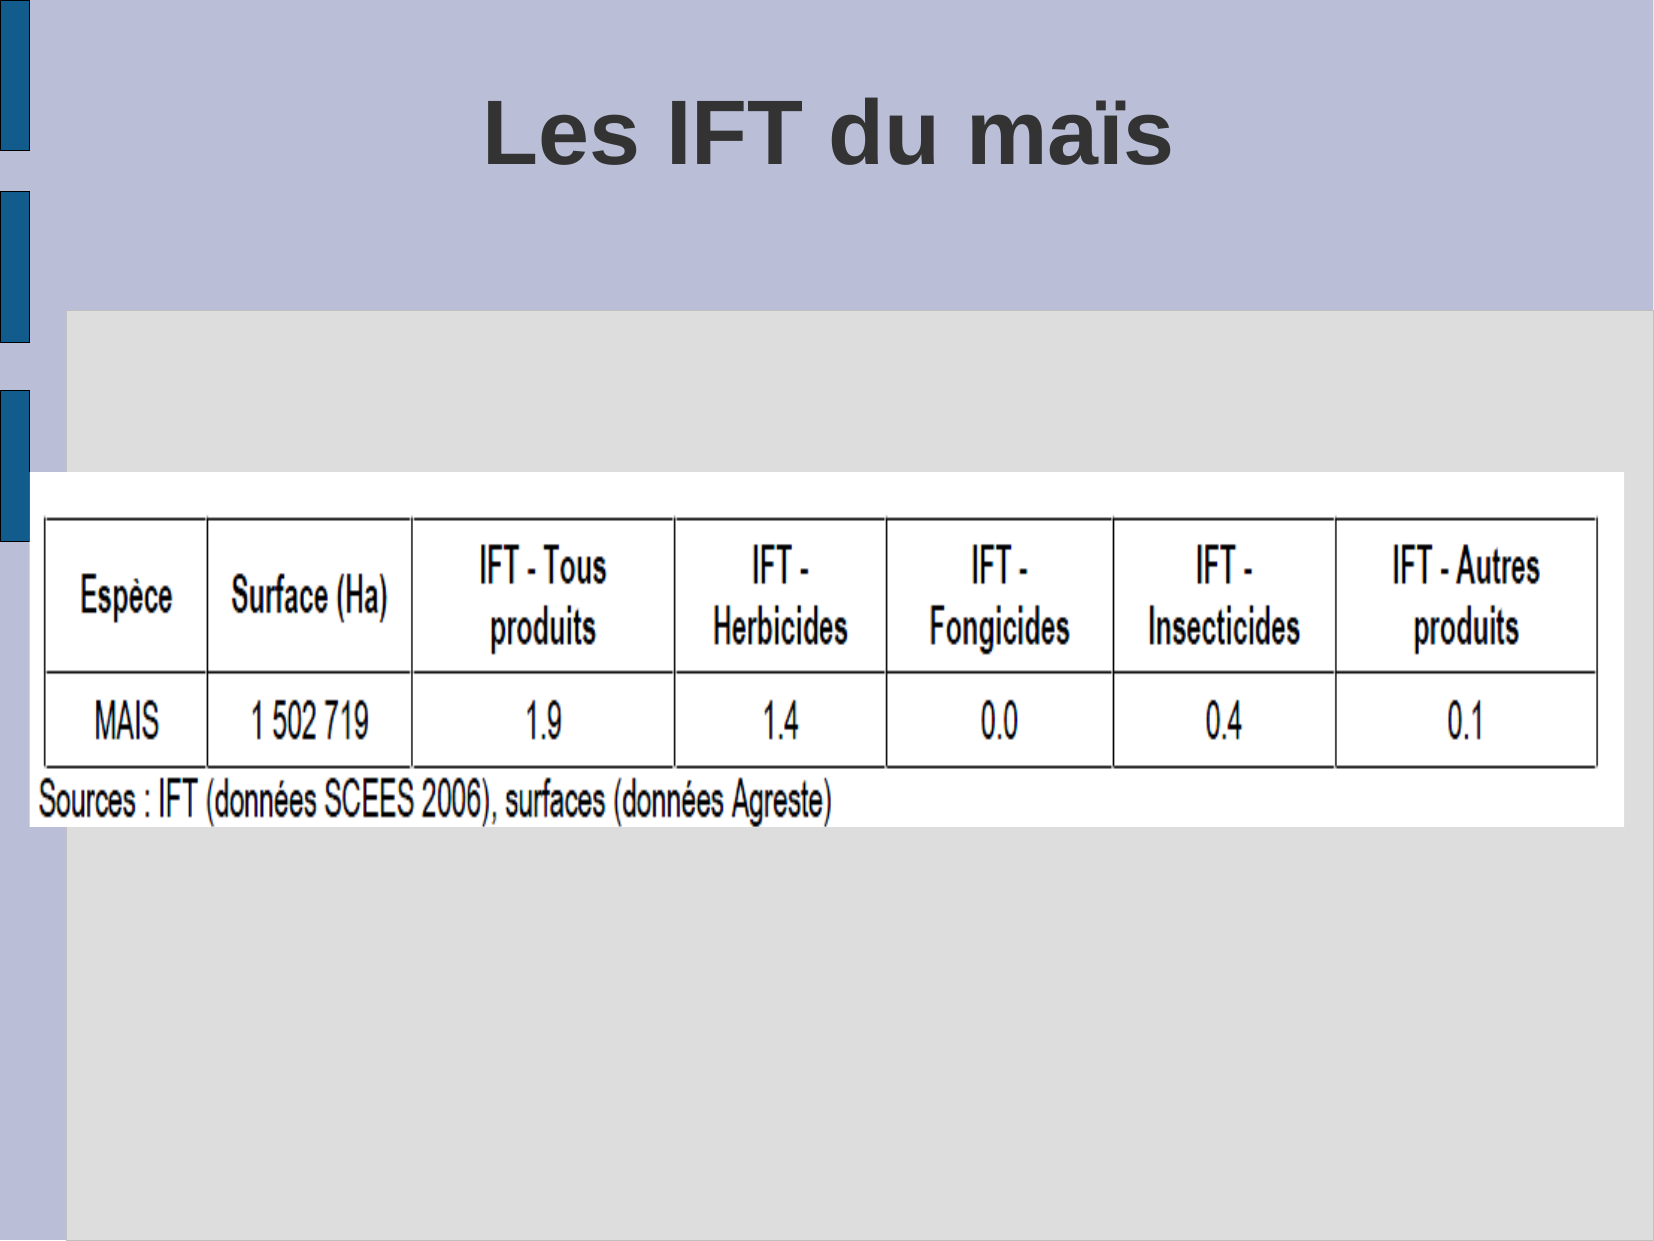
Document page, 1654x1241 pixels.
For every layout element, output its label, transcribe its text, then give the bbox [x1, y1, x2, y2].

picture [29, 472, 1625, 827]
title Les IFT du maïs [123, 29, 1536, 237]
